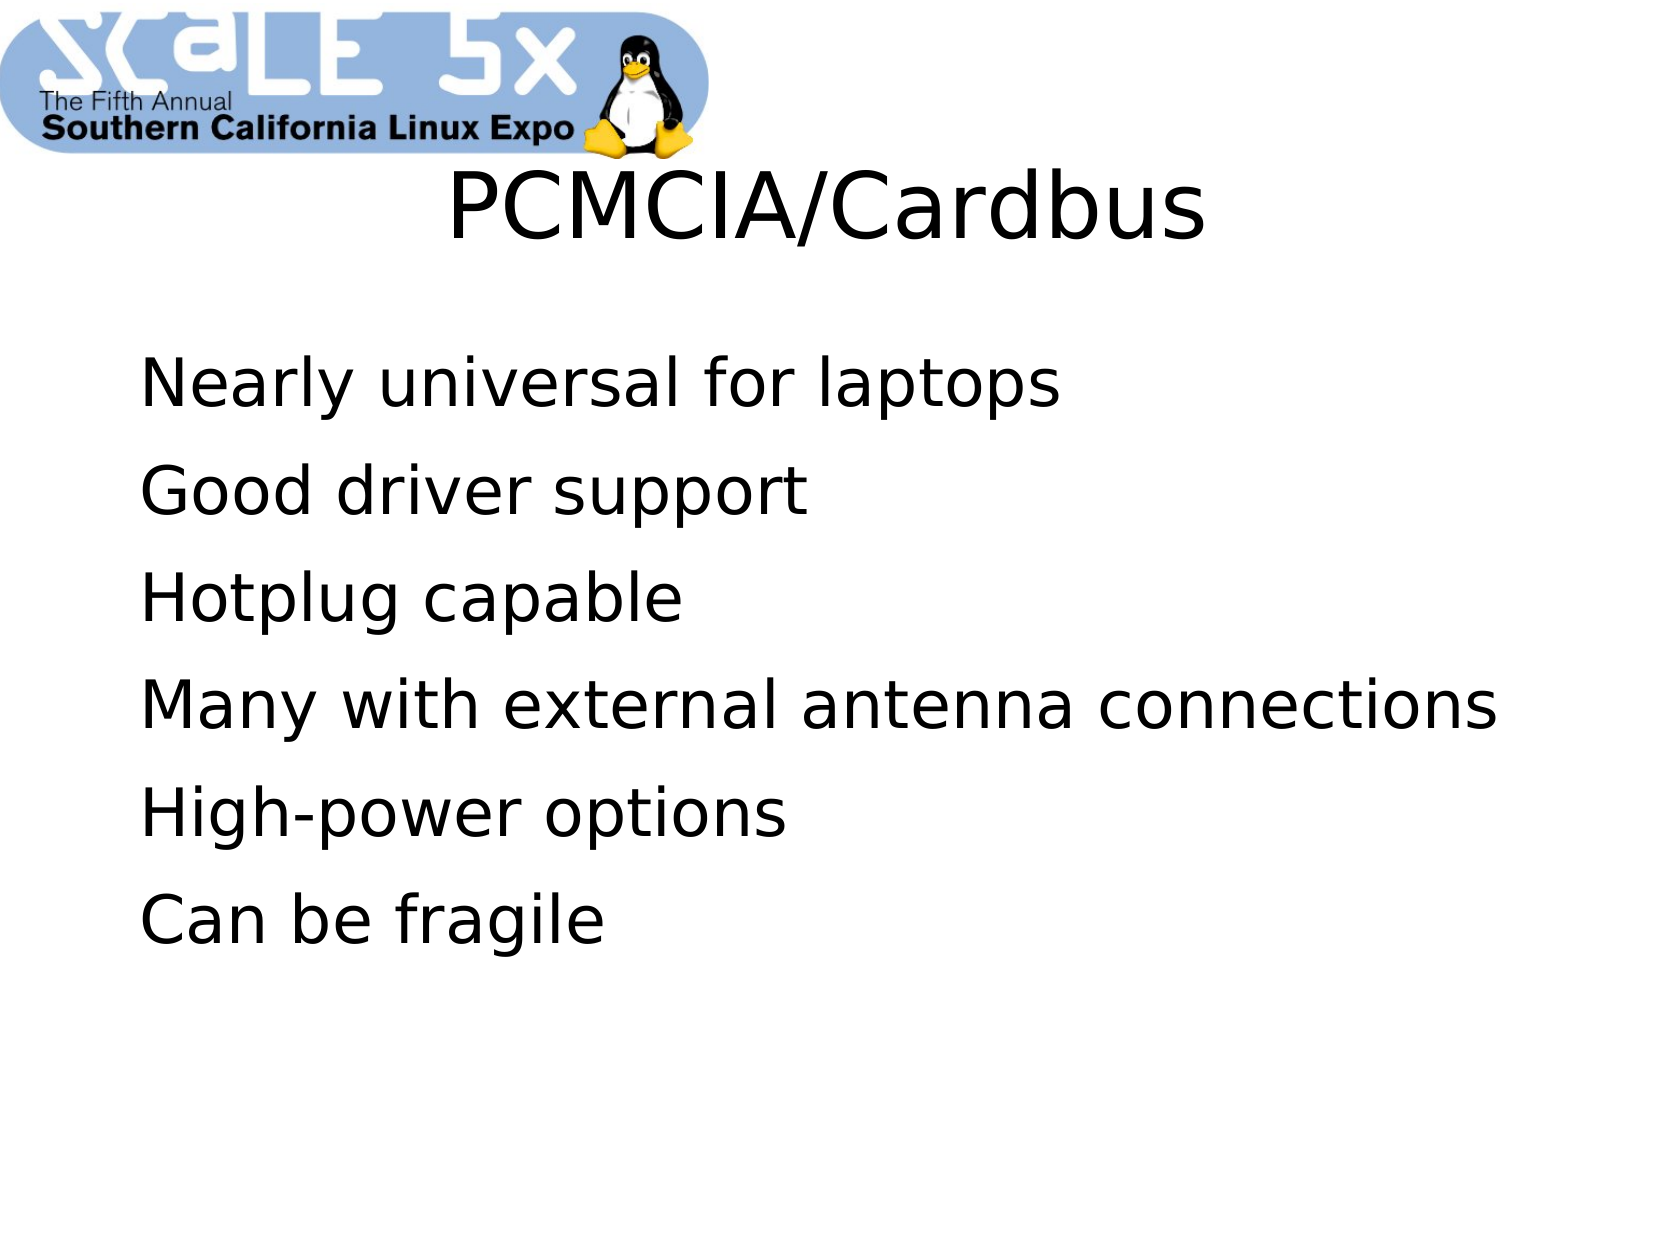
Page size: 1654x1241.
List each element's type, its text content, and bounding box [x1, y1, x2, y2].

picture [0, 3, 709, 159]
title PCMCIA/Cardbus [121, 102, 1533, 311]
list Nearly universal for laptops Good driver support Hotplug capable Many with external antenna connections High-power options Can be fragile [121, 344, 1585, 1127]
